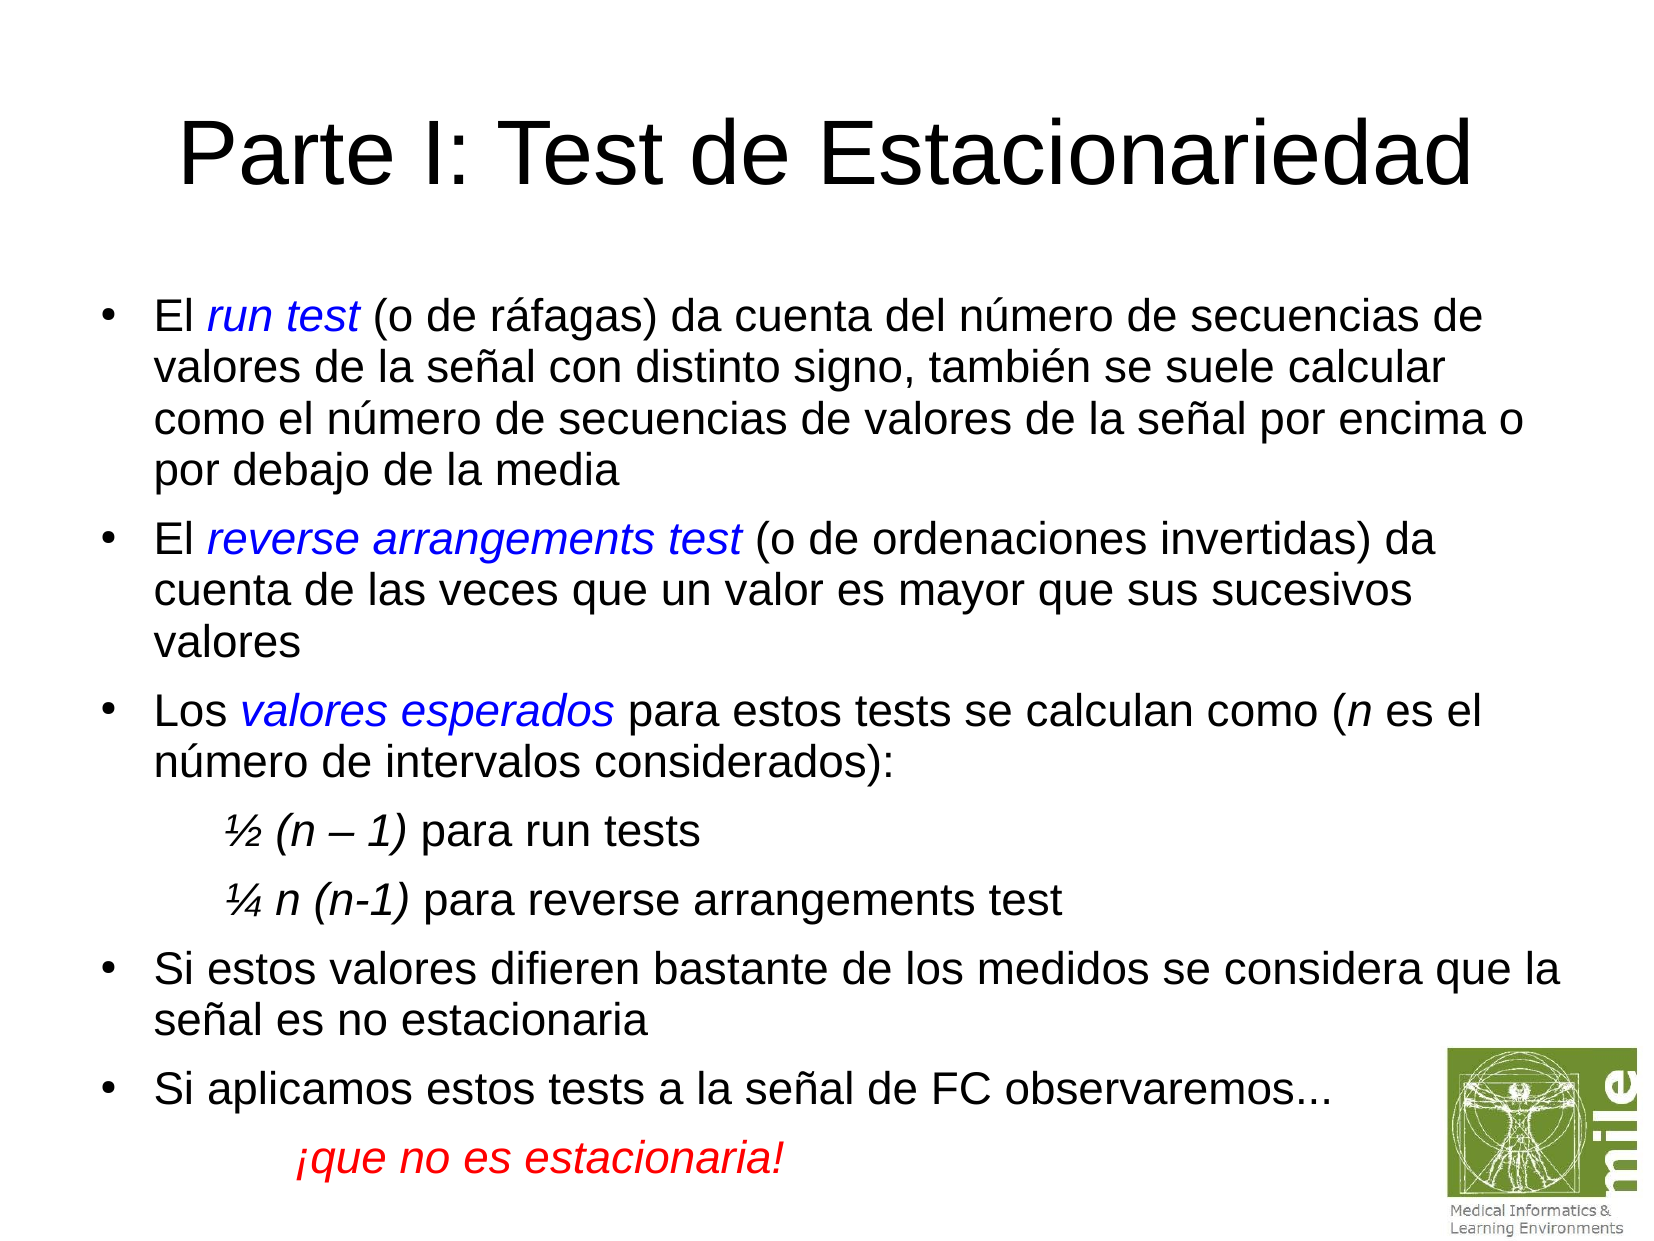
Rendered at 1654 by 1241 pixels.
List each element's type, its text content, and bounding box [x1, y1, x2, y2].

list El run test (o de ráfagas) da cuenta del número de secuencias de valores de la señal con distinto signo, también se suele calcular como el número de secuencias de valores de la señal por encima o por debajo de la media El reverse arrangements test (o de ordenaciones invertidas) da cuenta de las veces que un valor es mayor que sus sucesivos valores Los valores esperados para estos tests se calculan como (n es el número de intervalos considerados): ½ (n – 1) para run tests ¼ n (n-1) para reverse arrangements test Si estos valores difieren bastante de los medidos se considera que la señal es no estacionaria Si aplicamos estos tests a la señal de FC observaremos... ¡que no es estacionaria! [82, 290, 1571, 1109]
picture [1440, 1033, 1654, 1241]
title Parte I: Test de Estacionariedad [82, 56, 1571, 250]
